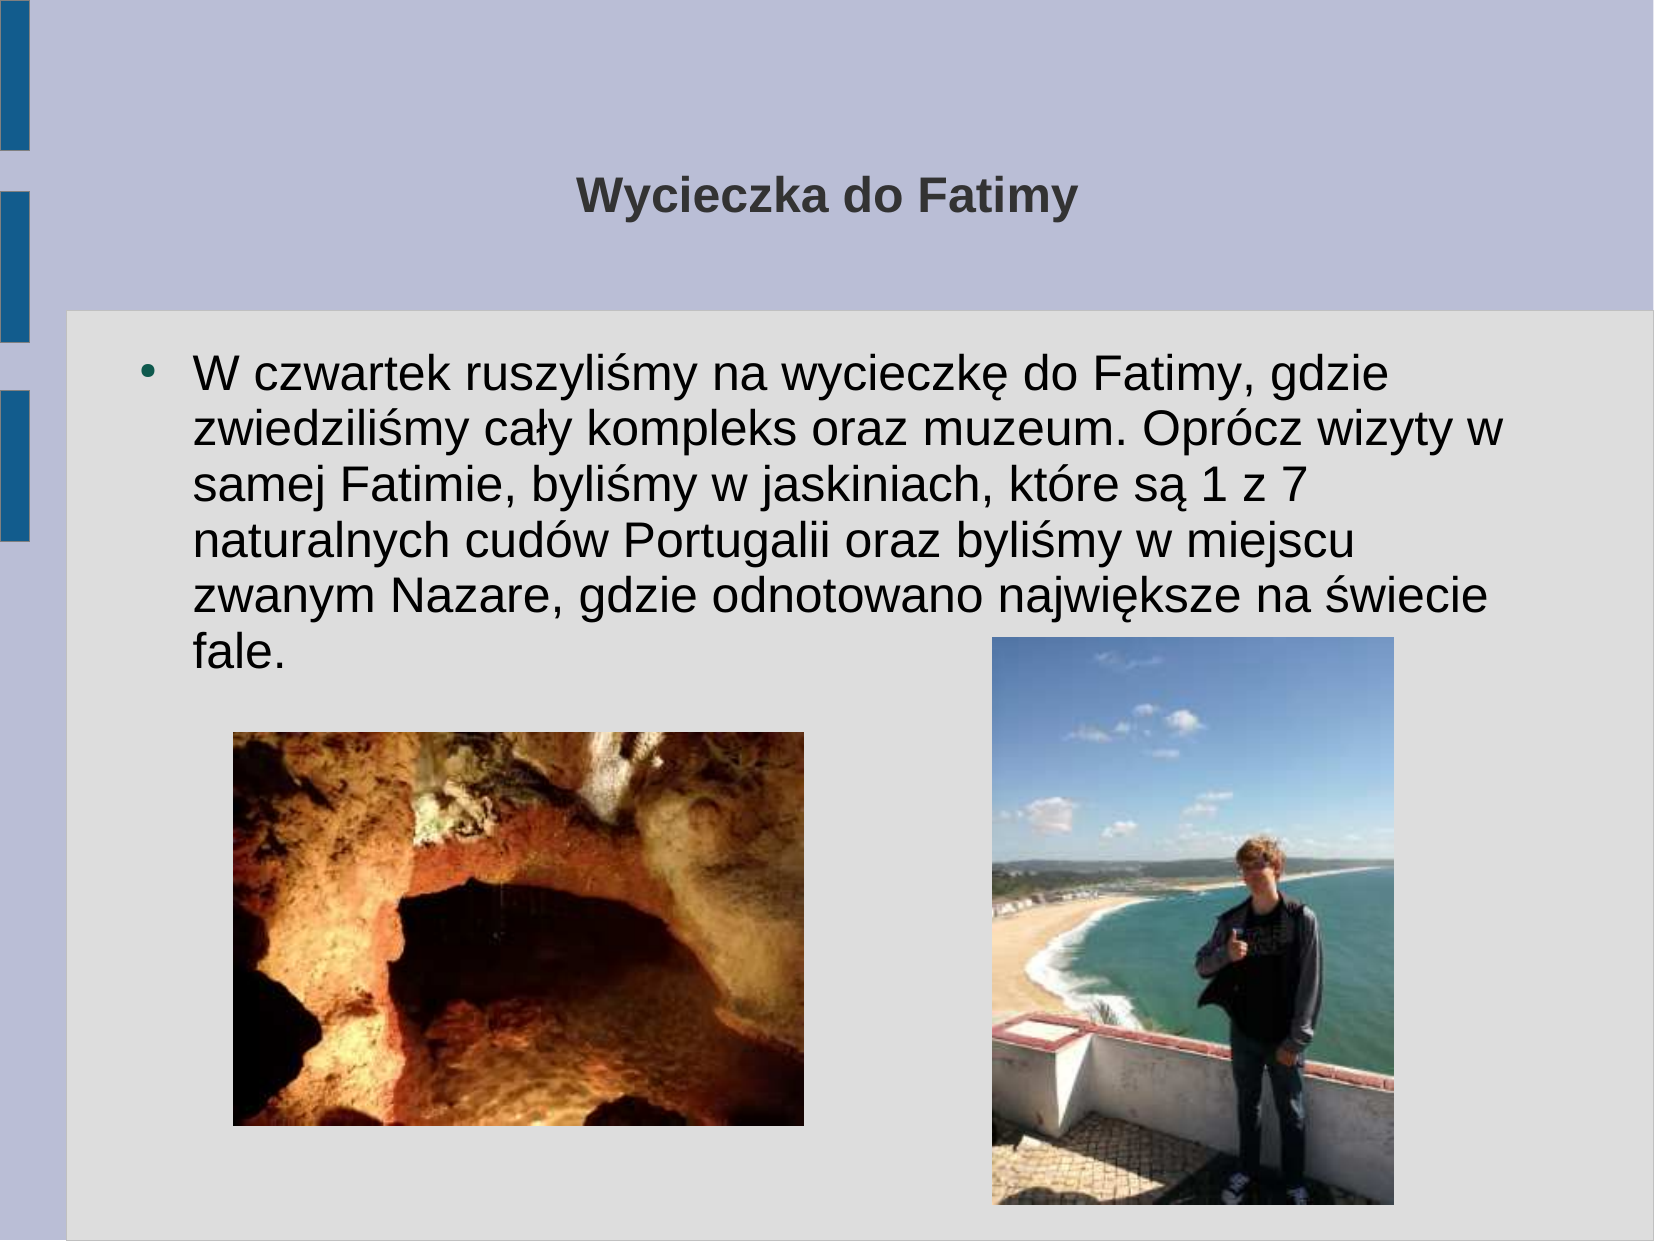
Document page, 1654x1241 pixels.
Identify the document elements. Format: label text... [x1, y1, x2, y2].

title Wycieczka do Fatimy [121, 91, 1534, 299]
picture [233, 732, 804, 1127]
list W czwartek ruszyliśmy na wycieczkę do Fatimy, gdzie zwiedziliśmy cały kompleks oraz muzeum. Oprócz wizyty w samej Fatimie, byliśmy w jaskiniach, które są 1 z 7 naturalnych cudów Portugalii oraz byliśmy w miejscu zwanym Nazare, gdzie odnotowano największe na świecie fale. [121, 344, 1534, 1127]
picture [992, 637, 1394, 1205]
